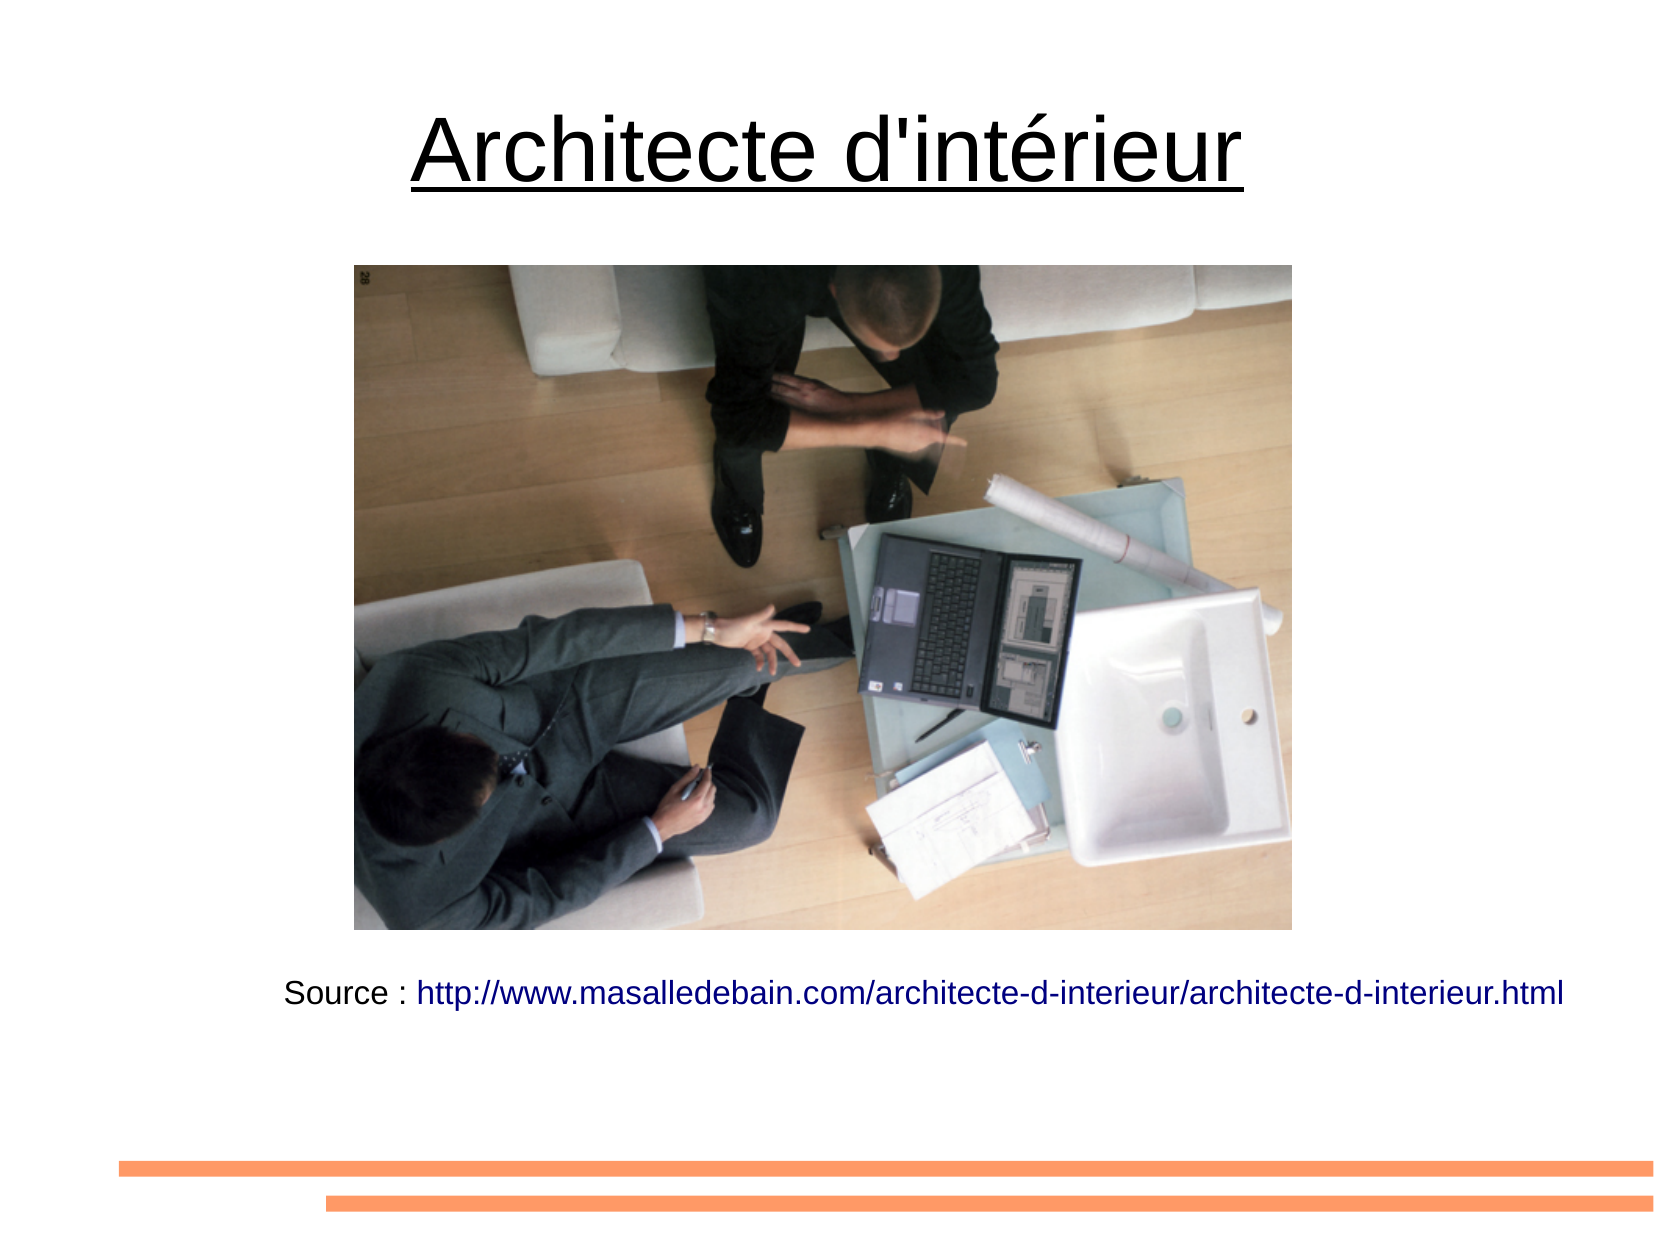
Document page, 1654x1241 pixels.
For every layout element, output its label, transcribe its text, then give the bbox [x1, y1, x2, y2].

title Architecte d'intérieur [121, 46, 1534, 254]
list Source : http://www.masalledebain.com/architecte-d-interieur/architecte-d-interieur.html [265, 974, 1654, 1241]
picture [354, 265, 1292, 930]
